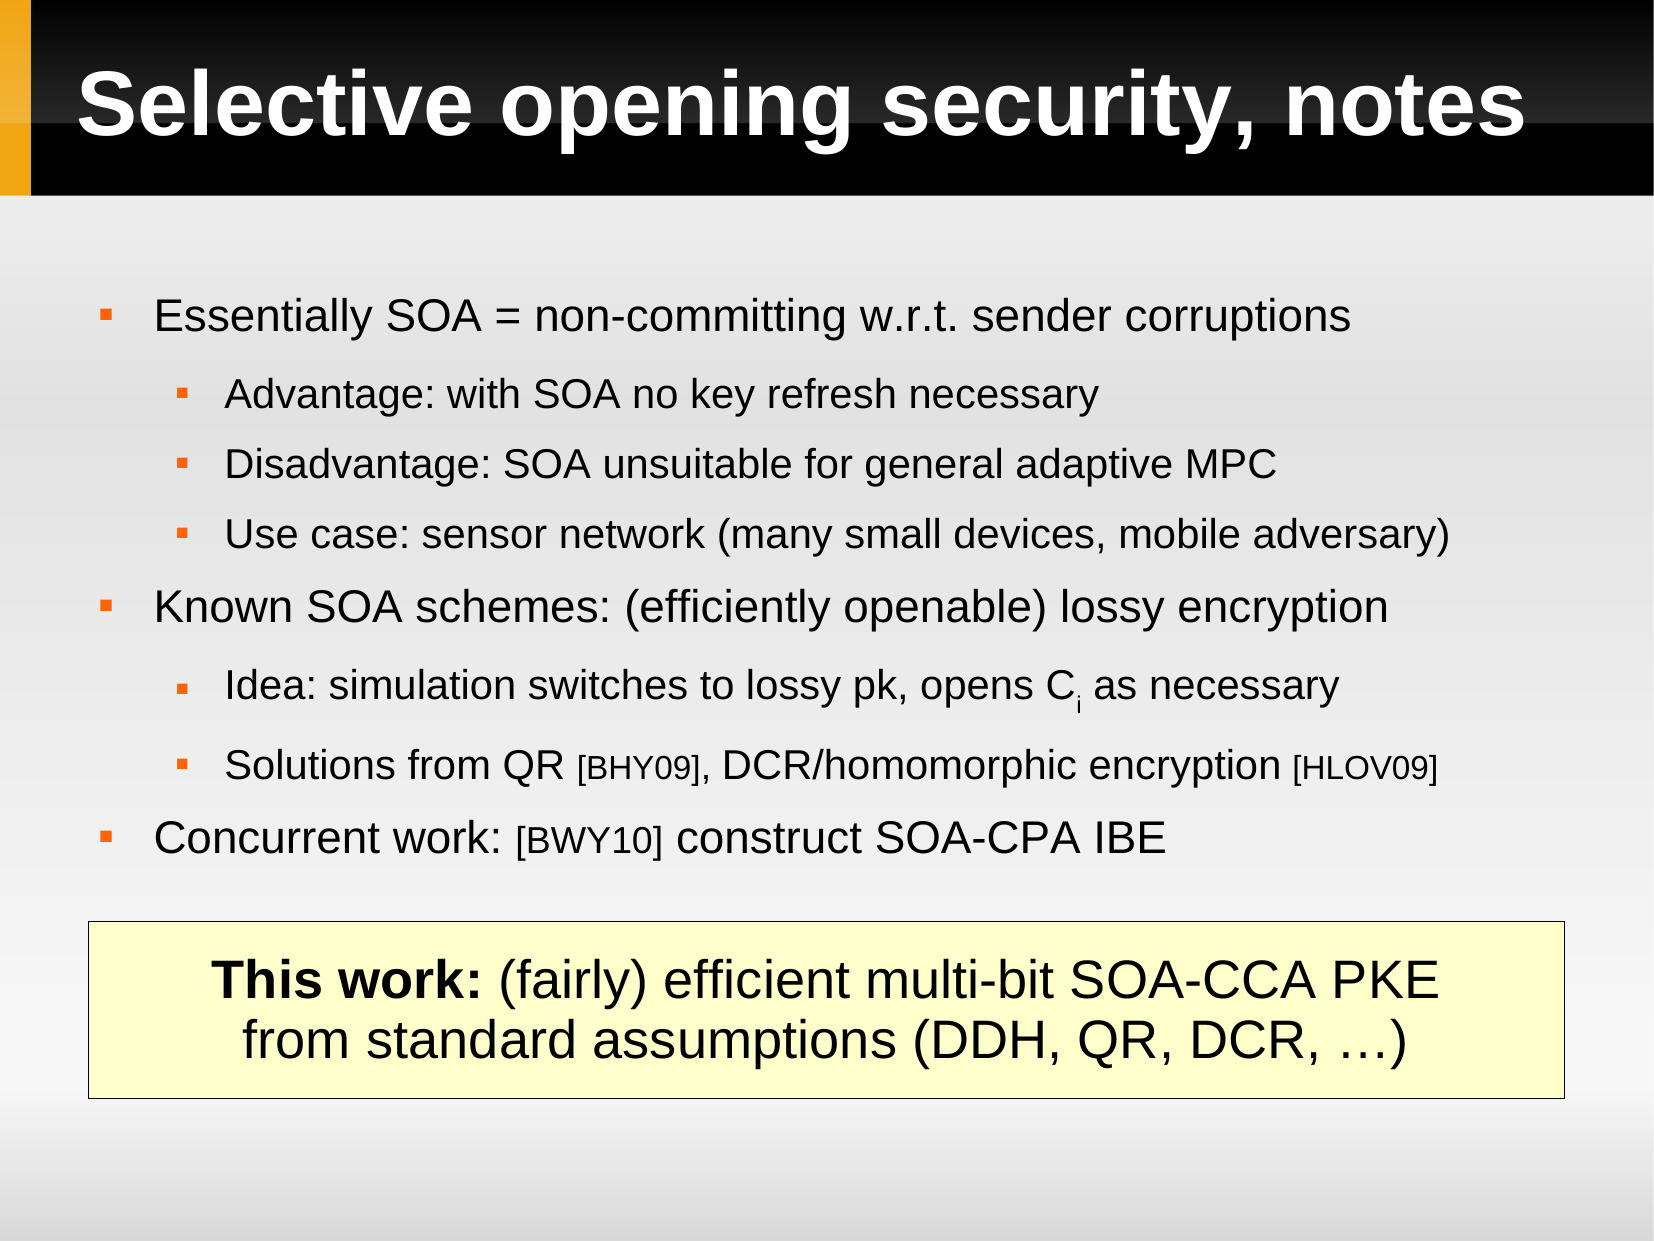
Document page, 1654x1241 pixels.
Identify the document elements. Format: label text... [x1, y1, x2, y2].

text_box This work: (fairly) efficient multi-bit SOA-CCA PKE from standard assumptions (DDH, QR, DCR, …) [88, 921, 1565, 1099]
picture [0, 0, 1654, 1241]
list Essentially SOA = non-committing w.r.t. sender corruptions Advantage: with SOA no key refresh necessary Disadvantage: SOA unsuitable for general adaptive MPC Use case: sensor network (many small devices, mobile adversary) Known SOA schemes: (efficiently openable) lossy encryption Idea: simulation switches to lossy pk, opens Ci as necessary Solutions from QR [BHY09], DCR/homomorphic encryption [HLOV09] Concurrent work: [BWY10] construct SOA-CPA IBE [82, 290, 1571, 916]
title Selective opening security, notes [76, 0, 1565, 208]
